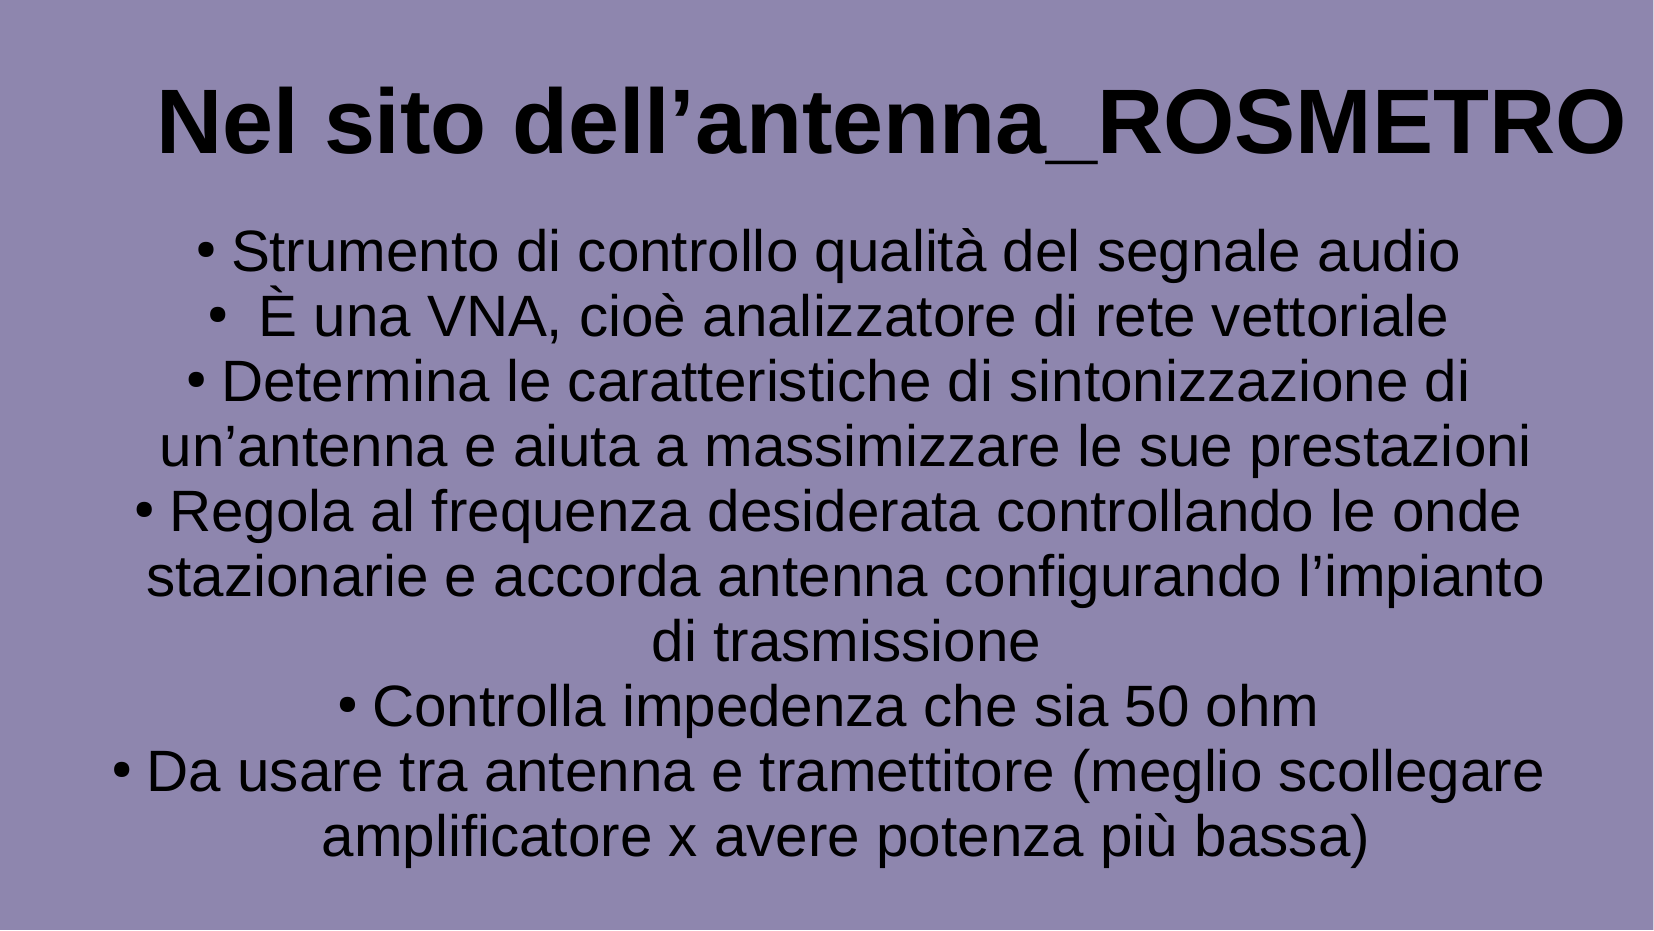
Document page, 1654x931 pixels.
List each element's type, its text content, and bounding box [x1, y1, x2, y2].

subtitle Strumento di controllo qualità del segnale audio È una VNA, cioè analizzatore di rete vettoriale Determina le caratteristiche di sintonizzazione di un’antenna e aiuta a massimizzare le sue prestazioni Regola al frequenza desiderata controllando le onde stazionarie e accorda antenna configurando l’impianto di trasmissione Controlla impedenza che sia 50 ohm Da usare tra antenna e tramettitore (meglio scollegare amplificatore x avere potenza più bassa) [84, 218, 1574, 869]
title Nel sito dell’antenna_ROSMETRO [148, 15, 1637, 228]
